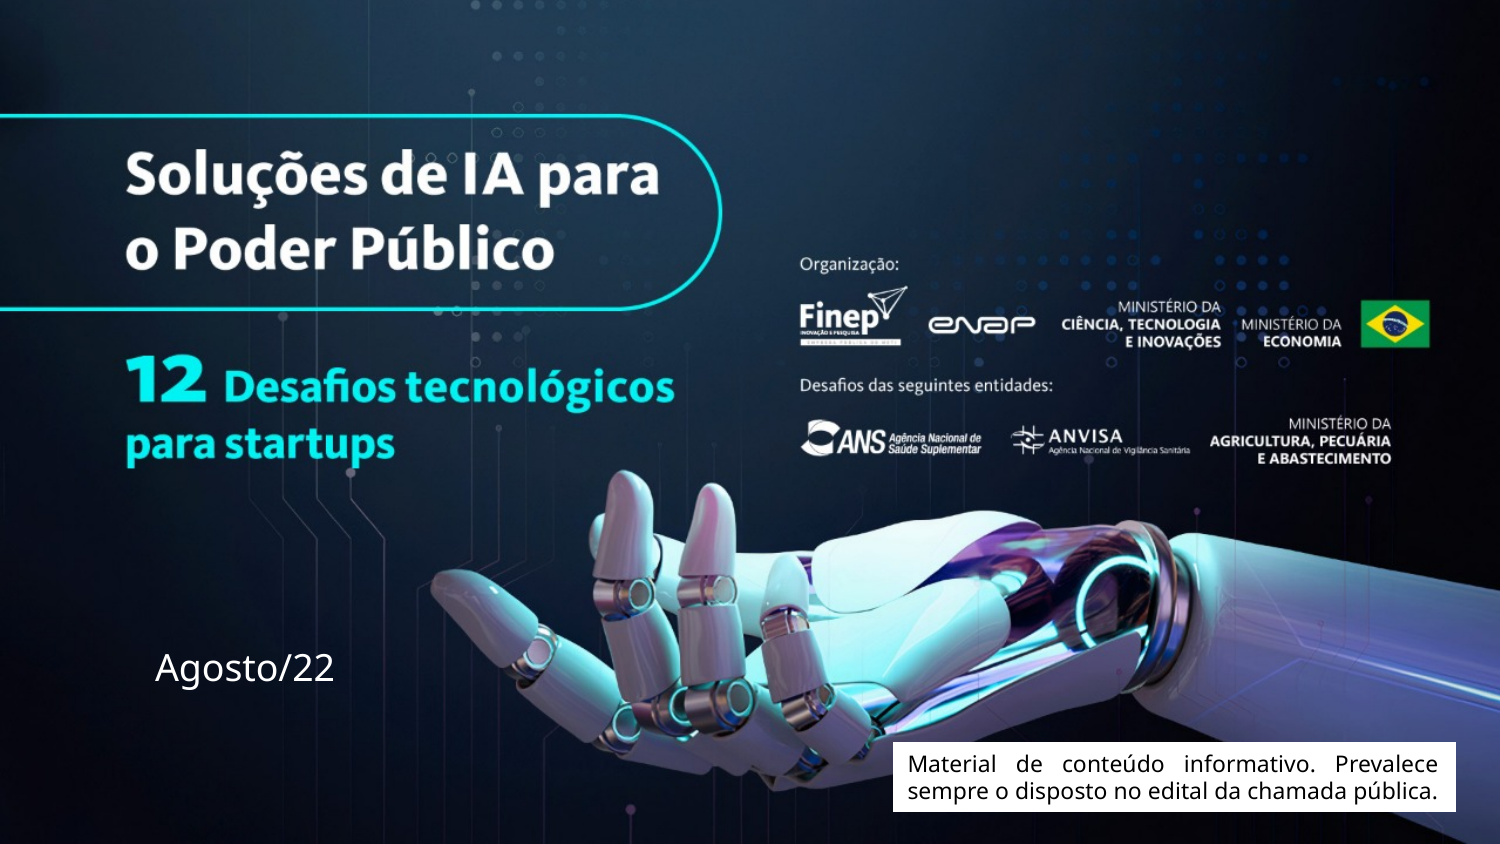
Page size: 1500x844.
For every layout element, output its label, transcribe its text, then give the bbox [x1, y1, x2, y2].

text_box Agosto/22 [138, 637, 350, 697]
picture [0, 0, 1500, 844]
text_box Material de conteúdo informativo. Prevalece sempre o disposto no edital da chamada pública. [893, 742, 1456, 812]
